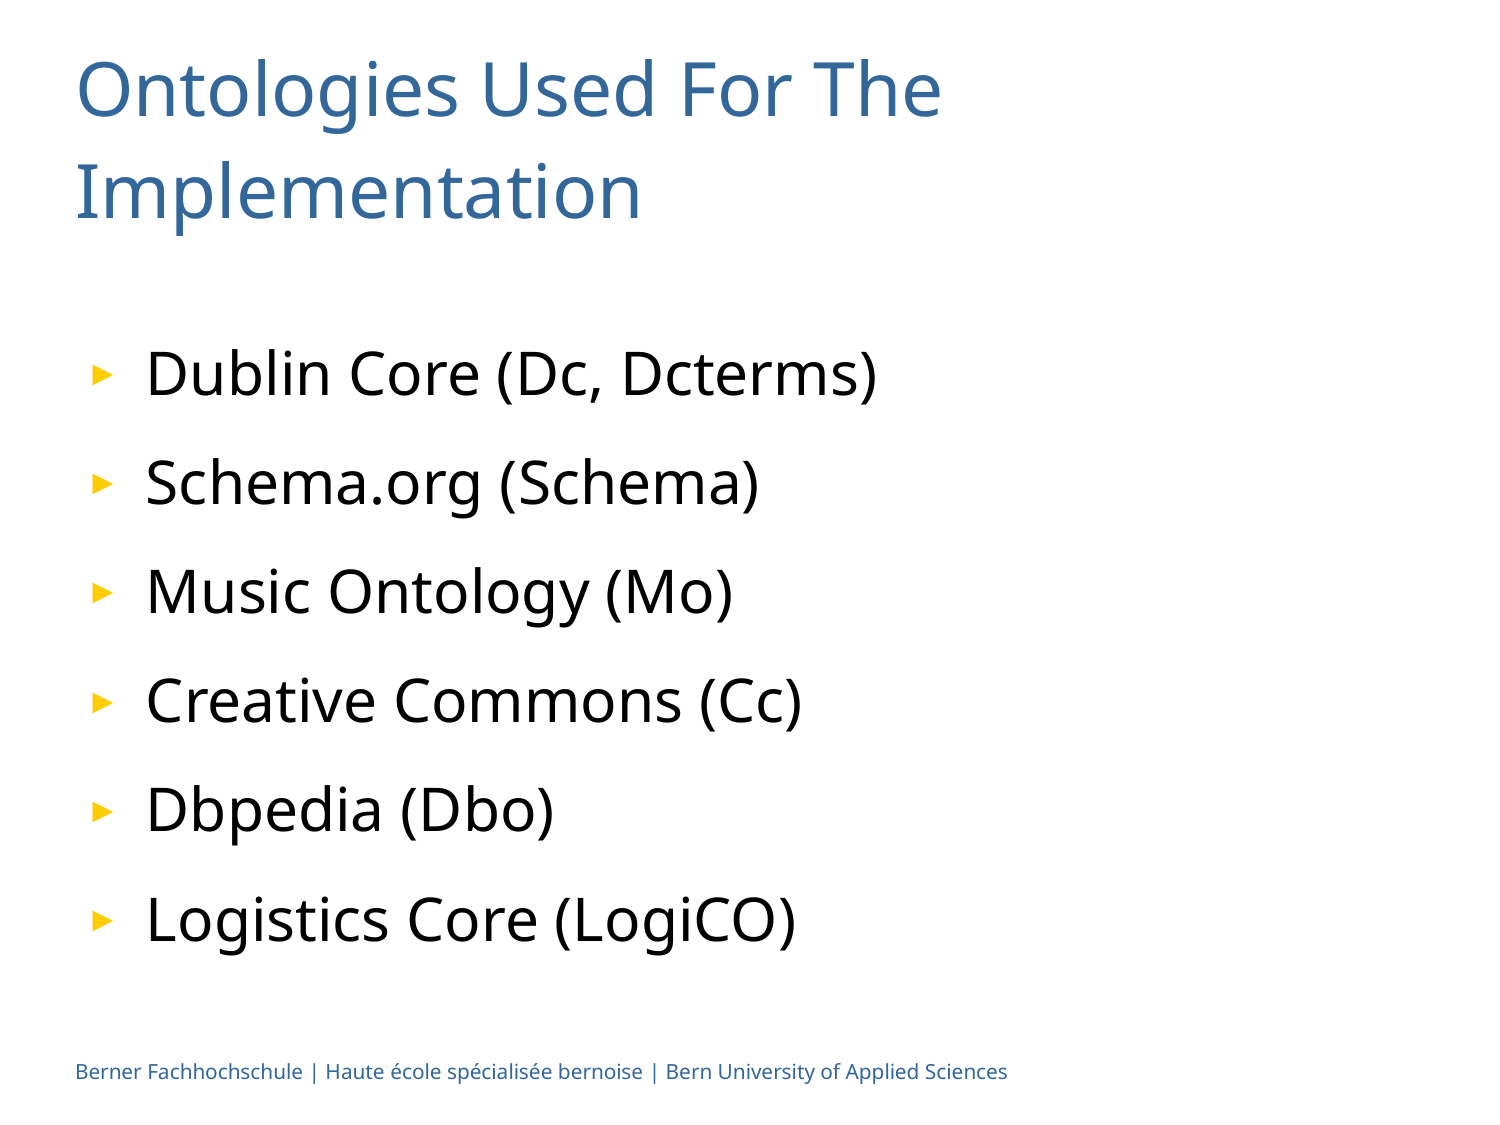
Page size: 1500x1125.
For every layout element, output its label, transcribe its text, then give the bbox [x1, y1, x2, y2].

title Ontologies Used For The Implementation [75, 23, 1425, 255]
list Dublin Core (Dc, Dcterms) Schema.org (Schema) Music Ontology (Mo) Creative Commons (Cc) Dbpedia (Dbo) Logistics Core (LogiCO) [75, 330, 1425, 1021]
